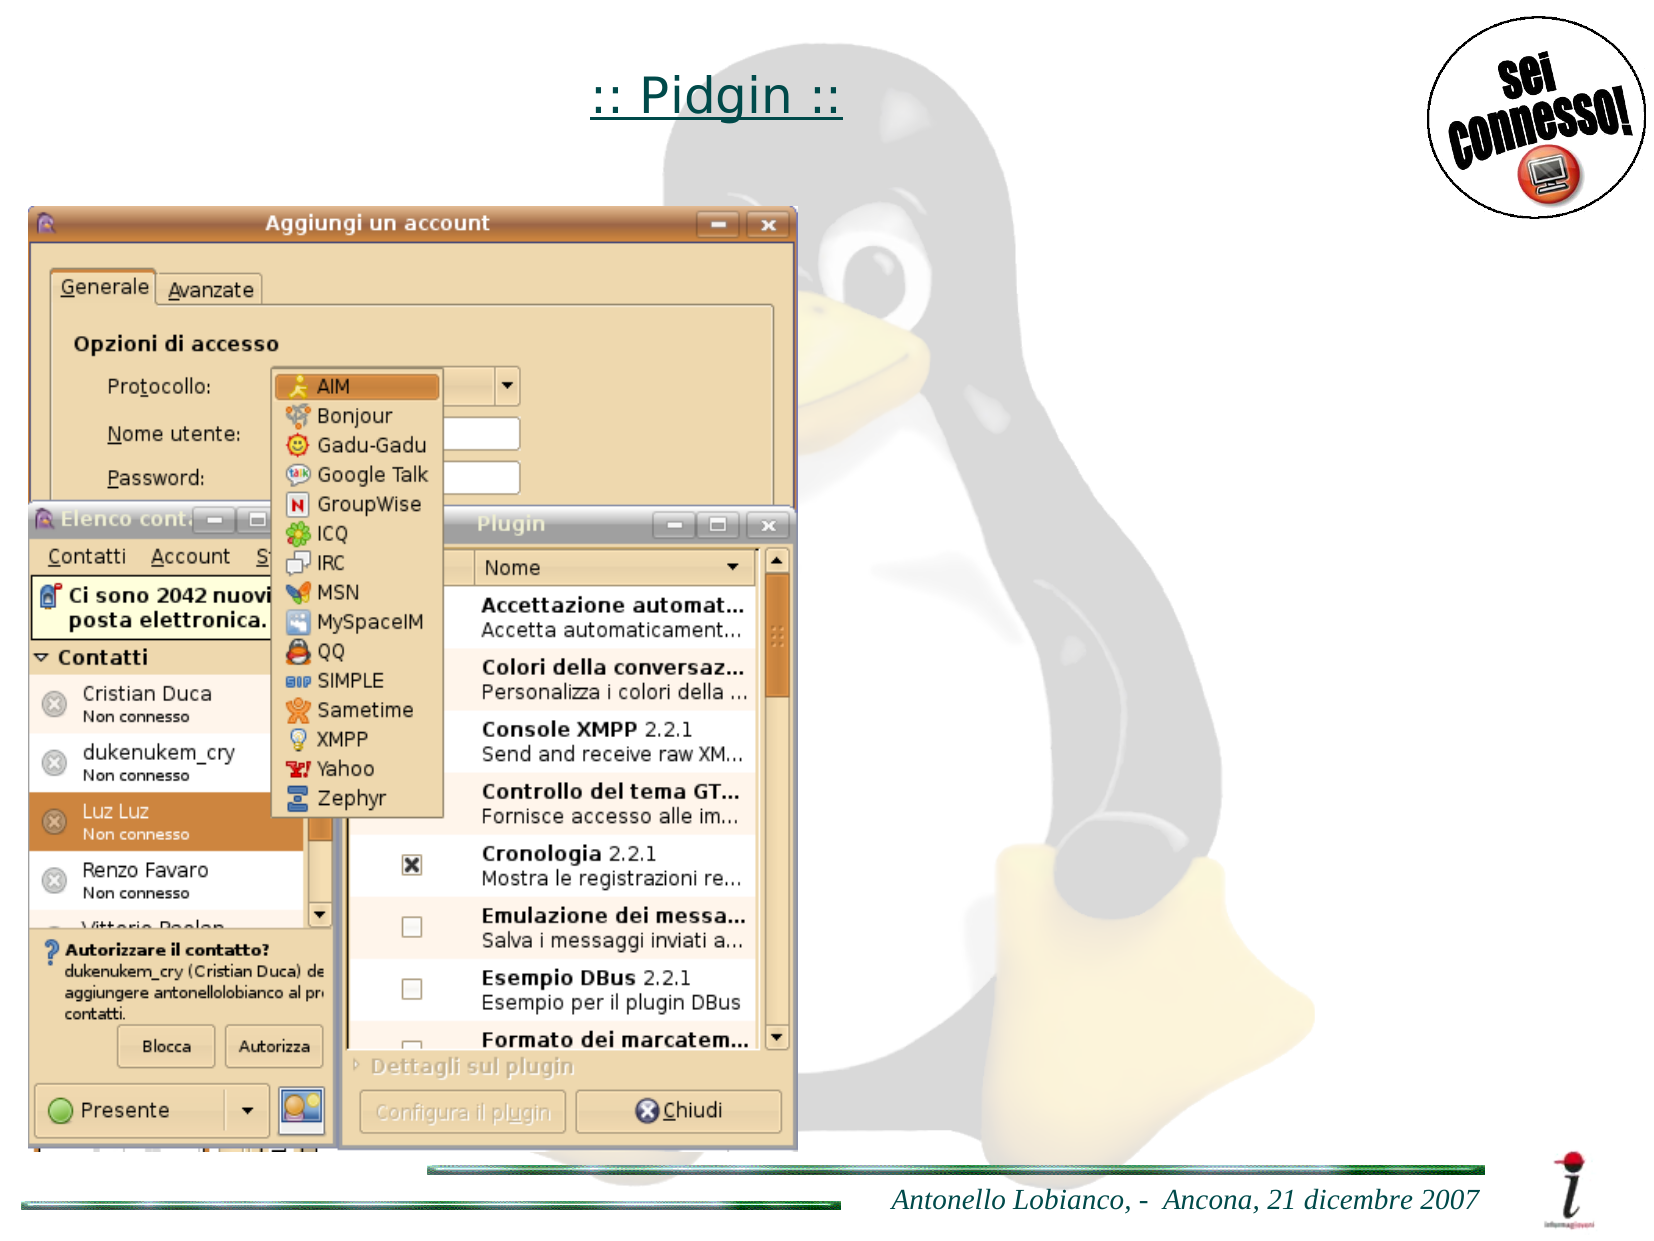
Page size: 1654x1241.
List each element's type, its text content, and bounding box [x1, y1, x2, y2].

picture [28, 206, 798, 1152]
picture [1425, 15, 1646, 219]
picture [427, 1165, 1485, 1175]
picture [21, 1201, 841, 1210]
picture [1538, 1147, 1604, 1235]
title :: Pidgin :: [29, 59, 1404, 134]
list Instant Messager Multiprotocollo Numerosi plugin Trasferimento files [837, 218, 1595, 1152]
